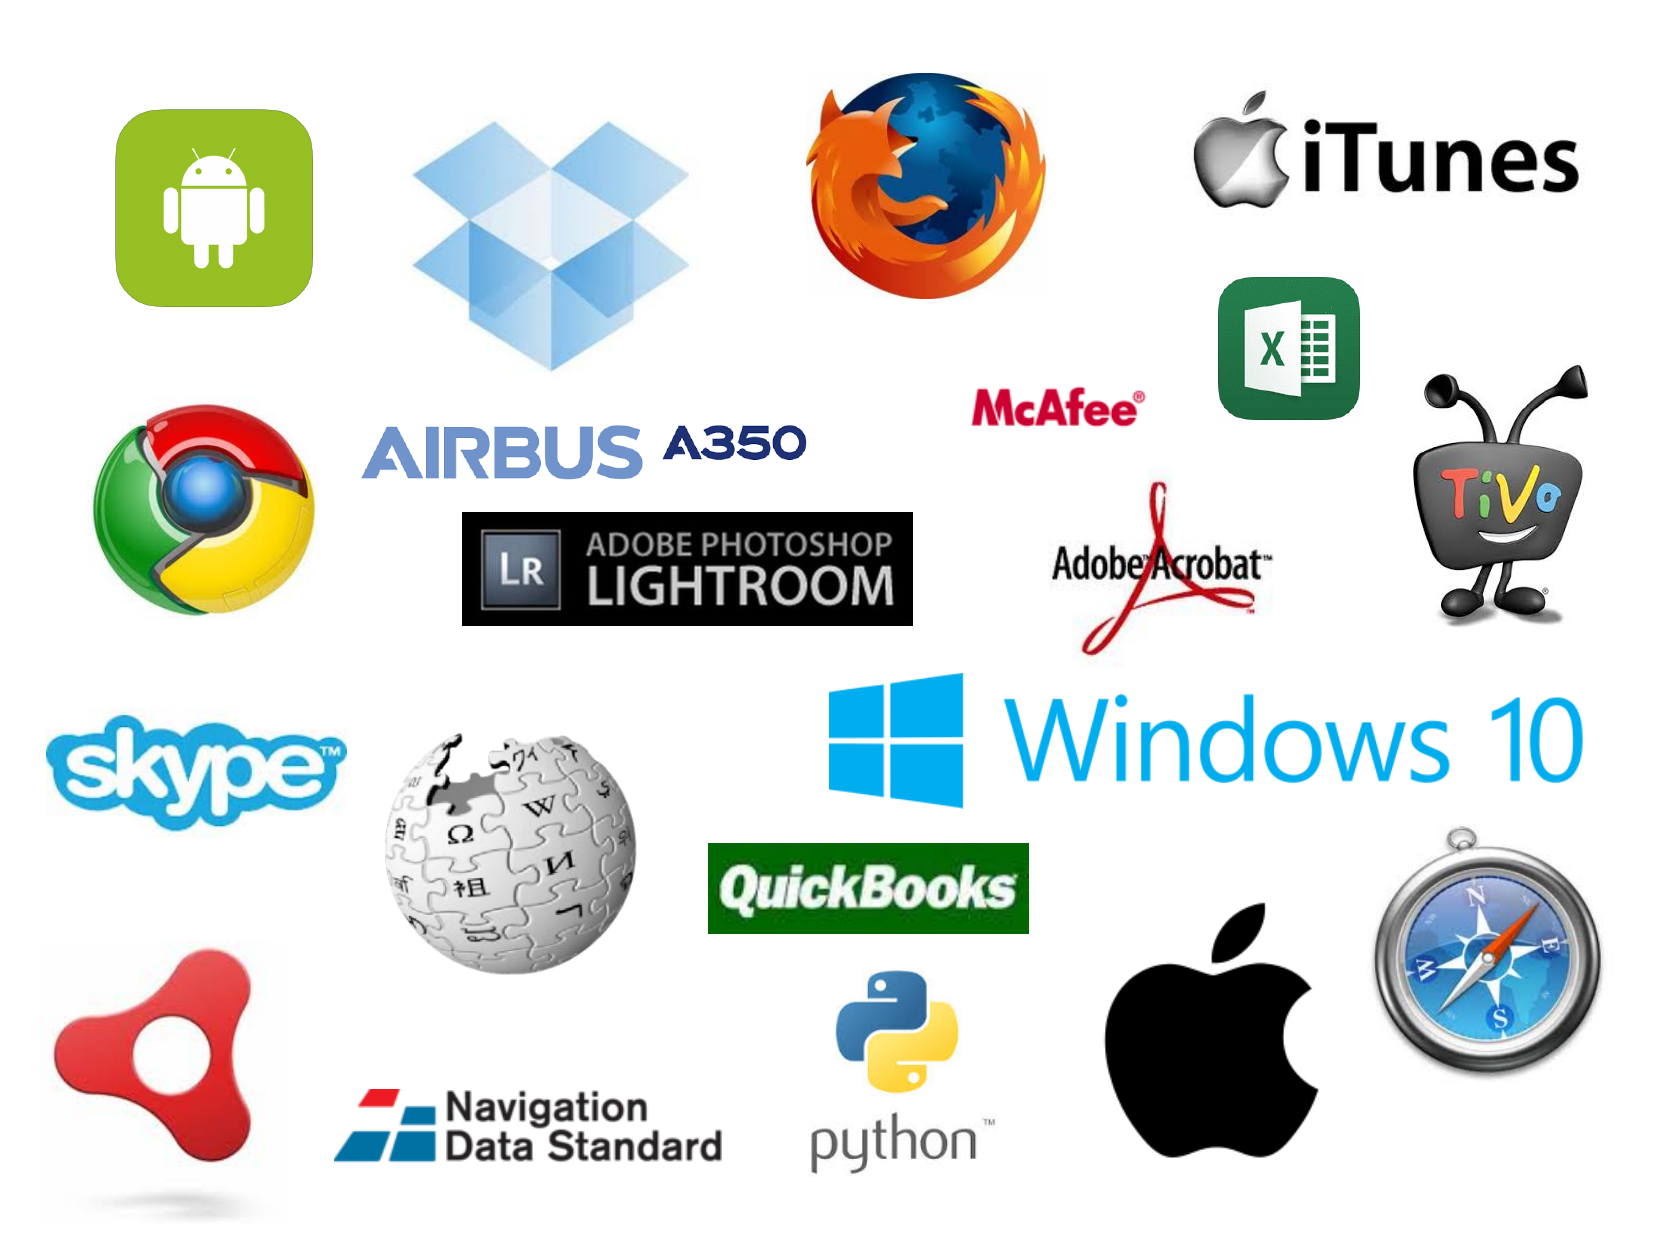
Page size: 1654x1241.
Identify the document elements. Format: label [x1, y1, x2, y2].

picture [708, 843, 1029, 934]
picture [462, 512, 913, 626]
picture [1079, 897, 1345, 1164]
picture [1413, 365, 1588, 628]
picture [1356, 824, 1619, 1087]
picture [358, 422, 809, 482]
picture [400, 94, 701, 395]
picture [101, 95, 327, 321]
picture [781, 960, 1007, 1186]
picture [334, 1089, 733, 1171]
picture [46, 397, 347, 924]
picture [39, 941, 290, 1225]
picture [379, 724, 643, 987]
picture [1168, 83, 1637, 234]
picture [829, 271, 1584, 809]
picture [806, 73, 1046, 299]
